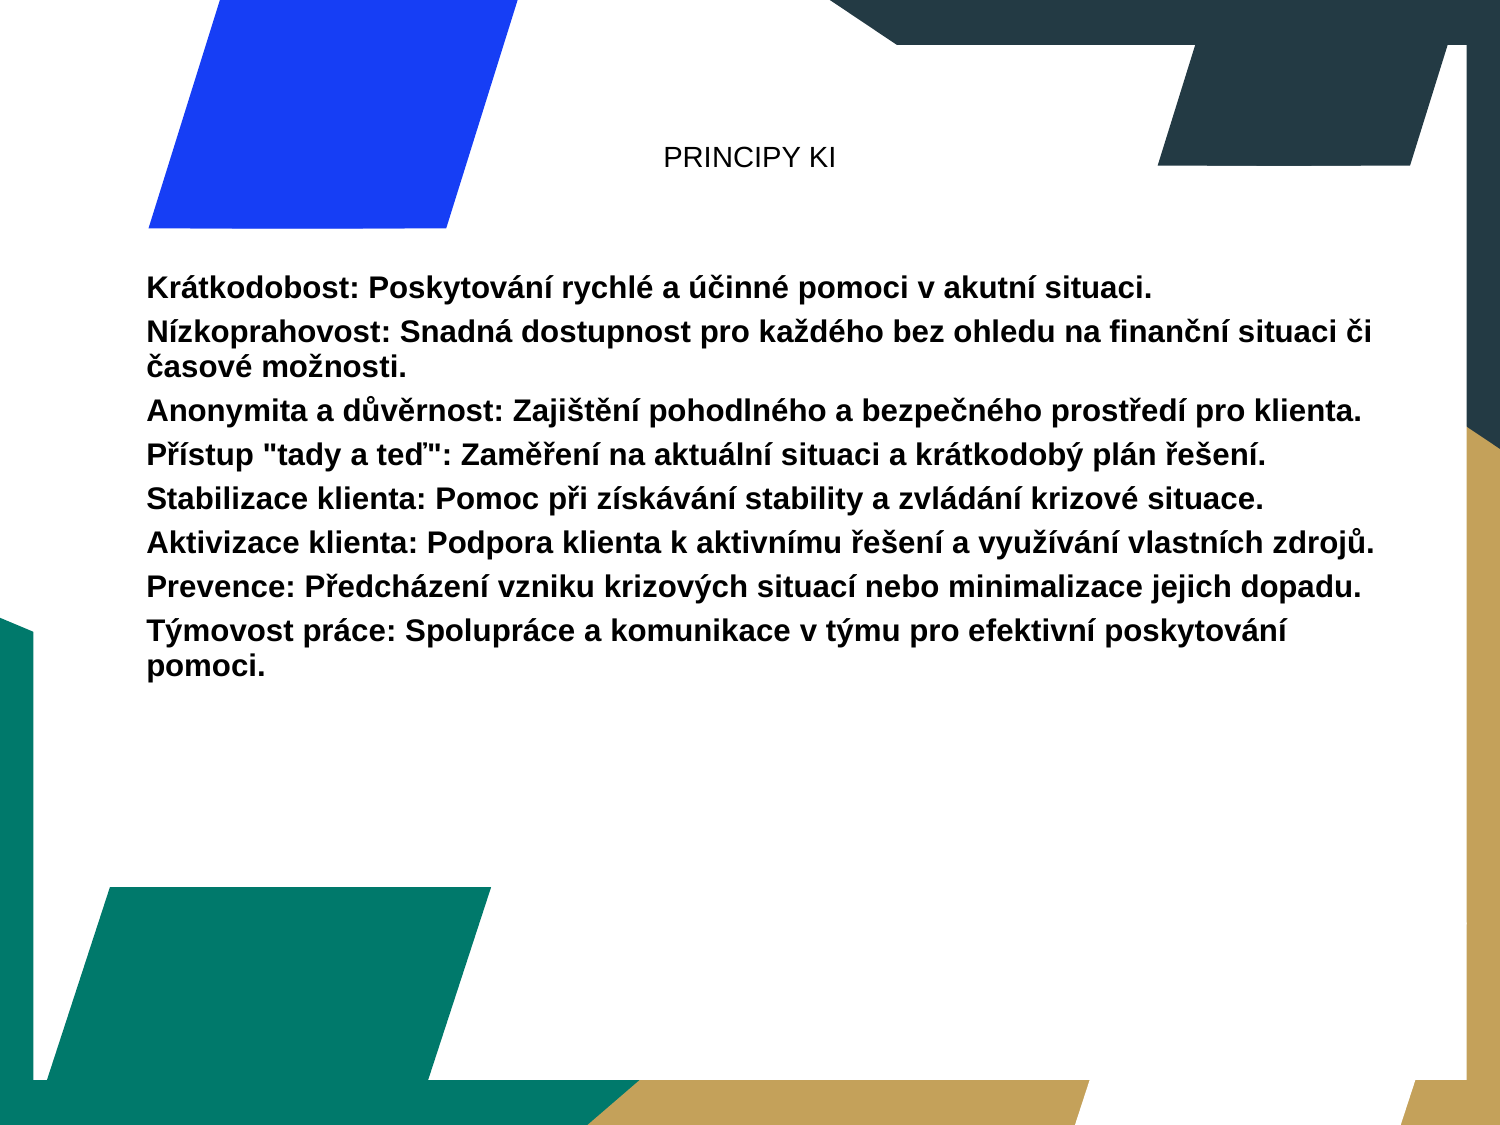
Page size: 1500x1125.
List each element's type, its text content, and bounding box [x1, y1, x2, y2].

list Krátkodobost: Poskytování rychlé a účinné pomoci v akutní situaci. Nízkoprahovost: Snadná dostupnost pro každého bez ohledu na finanční situaci či časové možnosti. Anonymita a důvěrnost: Zajištění pohodlného a bezpečného prostředí pro klienta. Přístup "tady a teď": Zaměření na aktuální situaci a krátkodobý plán řešení. Stabilizace klienta: Pomoc při získávání stability a zvládání krizové situace. Aktivizace klienta: Podpora klienta k aktivnímu řešení a využívání vlastních zdrojů. Prevence: Předcházení vzniku krizových situací nebo minimalizace jejich dopadu. Týmovost práce: Spolupráce a komunikace v týmu pro efektivní poskytování pomoci. [75, 262, 1425, 1005]
title PRINCIPY KI [75, 45, 1425, 233]
